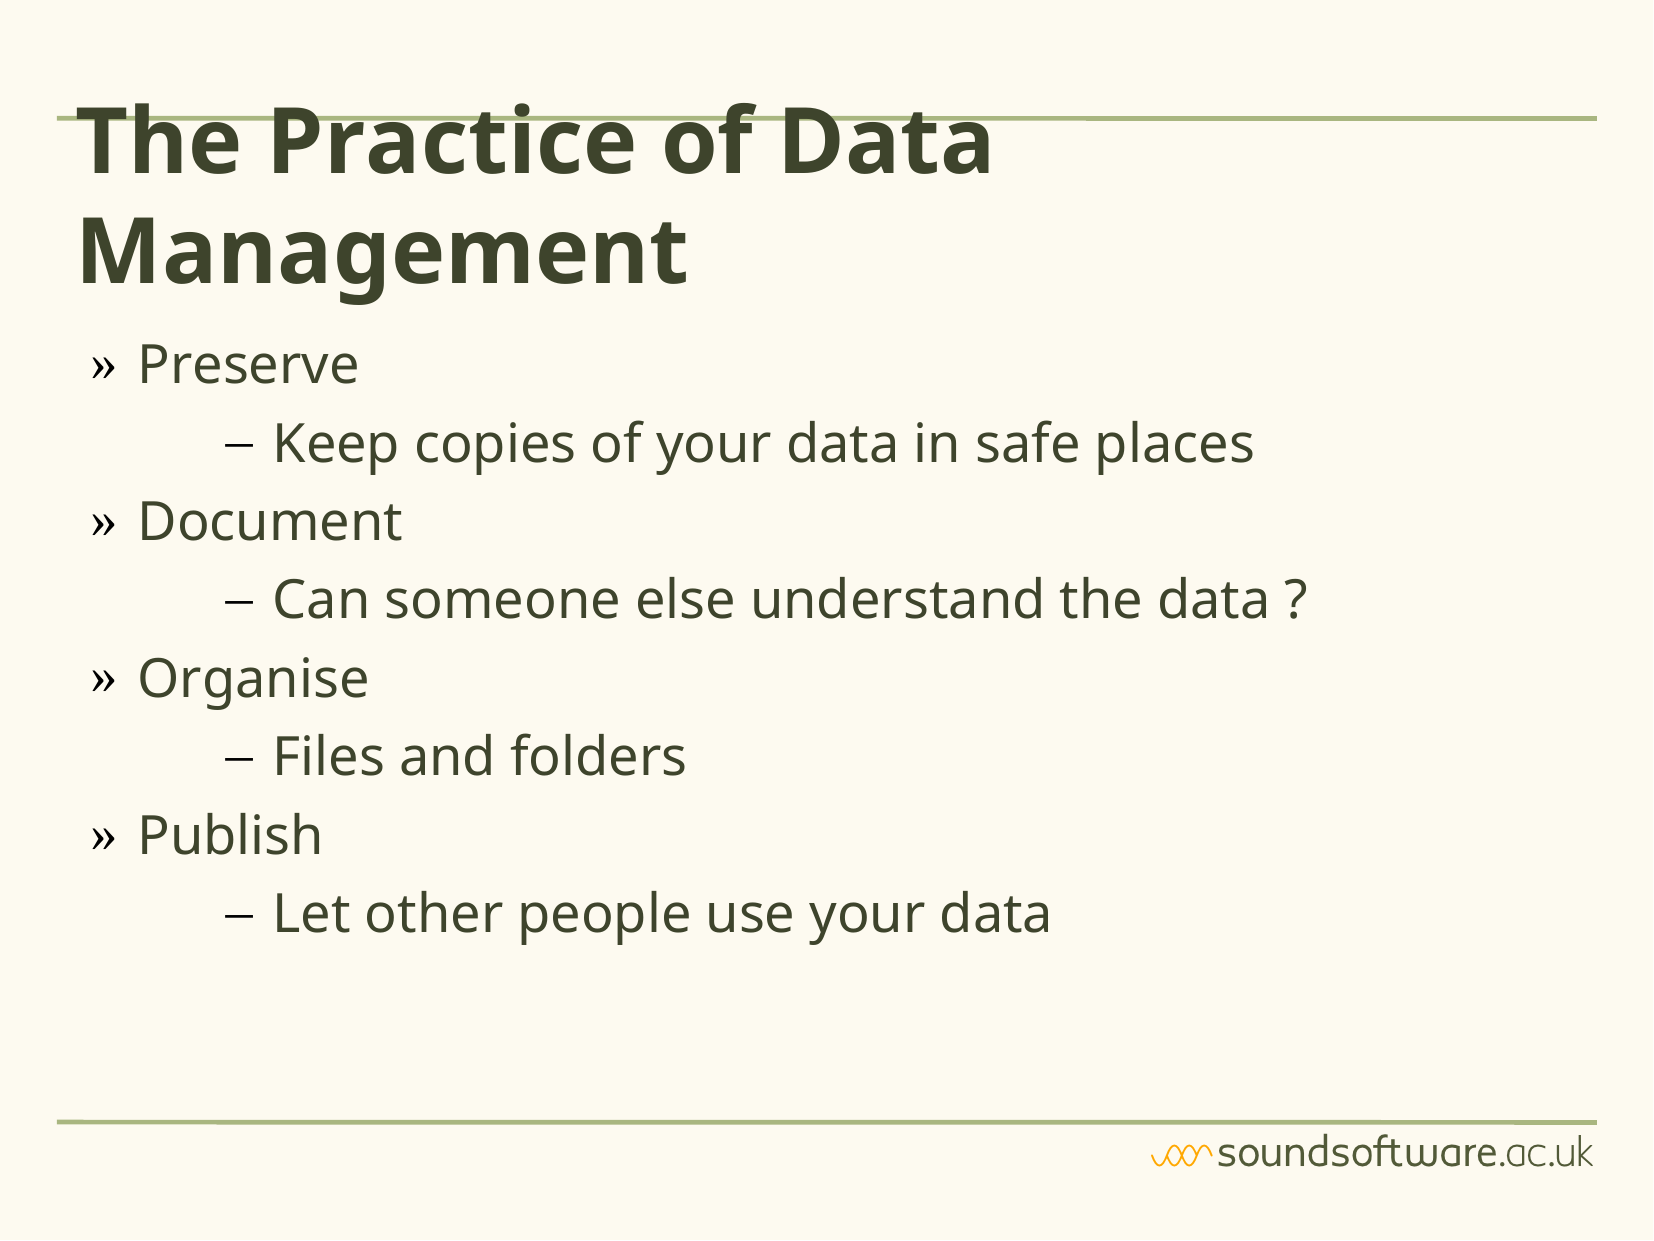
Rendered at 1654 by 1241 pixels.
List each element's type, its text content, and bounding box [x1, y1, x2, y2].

picture [1151, 1140, 1593, 1167]
title The Practice of Data Management [59, 109, 1594, 274]
list Preserve Keep copies of your data in safe places Document Can someone else understand the data ? Organise Files and folders Publish Let other people use your data [59, 321, 1594, 1140]
